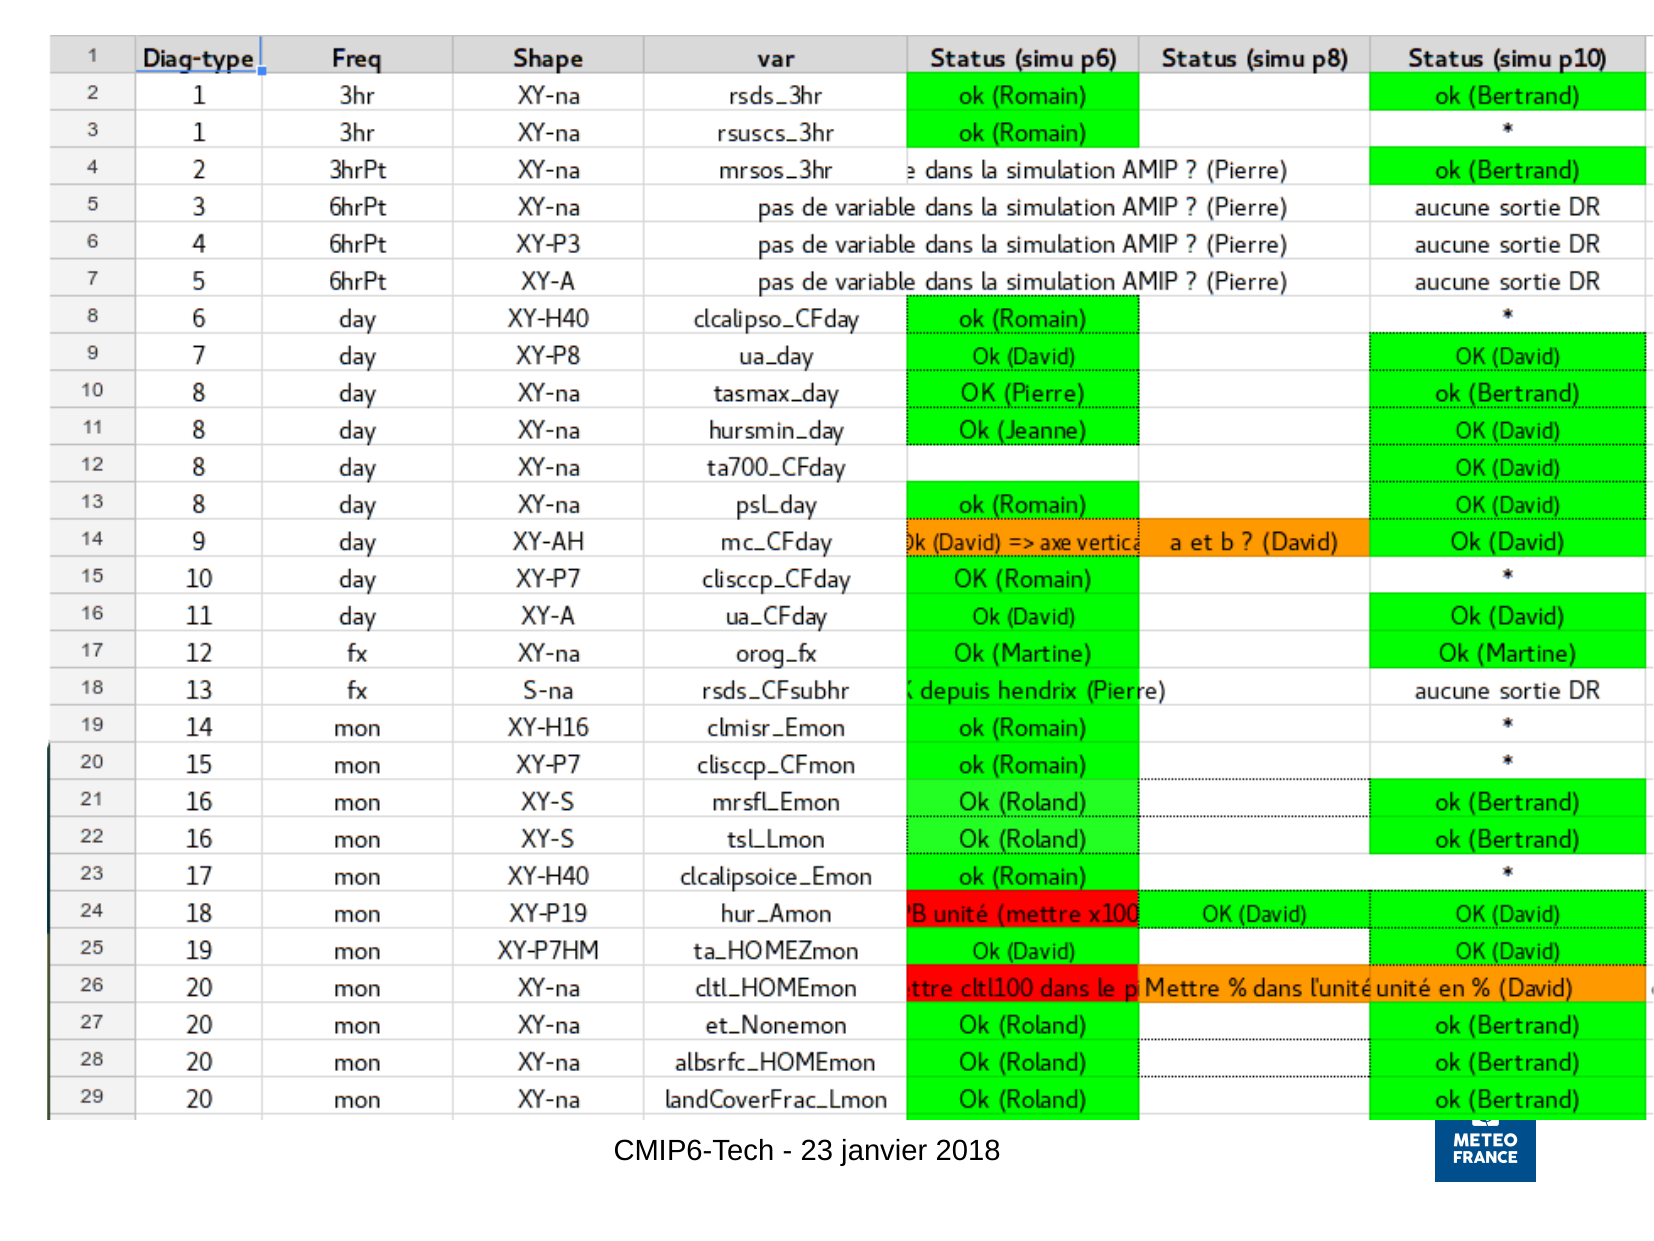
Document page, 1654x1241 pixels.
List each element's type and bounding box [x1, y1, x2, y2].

picture [47, 35, 1654, 1182]
